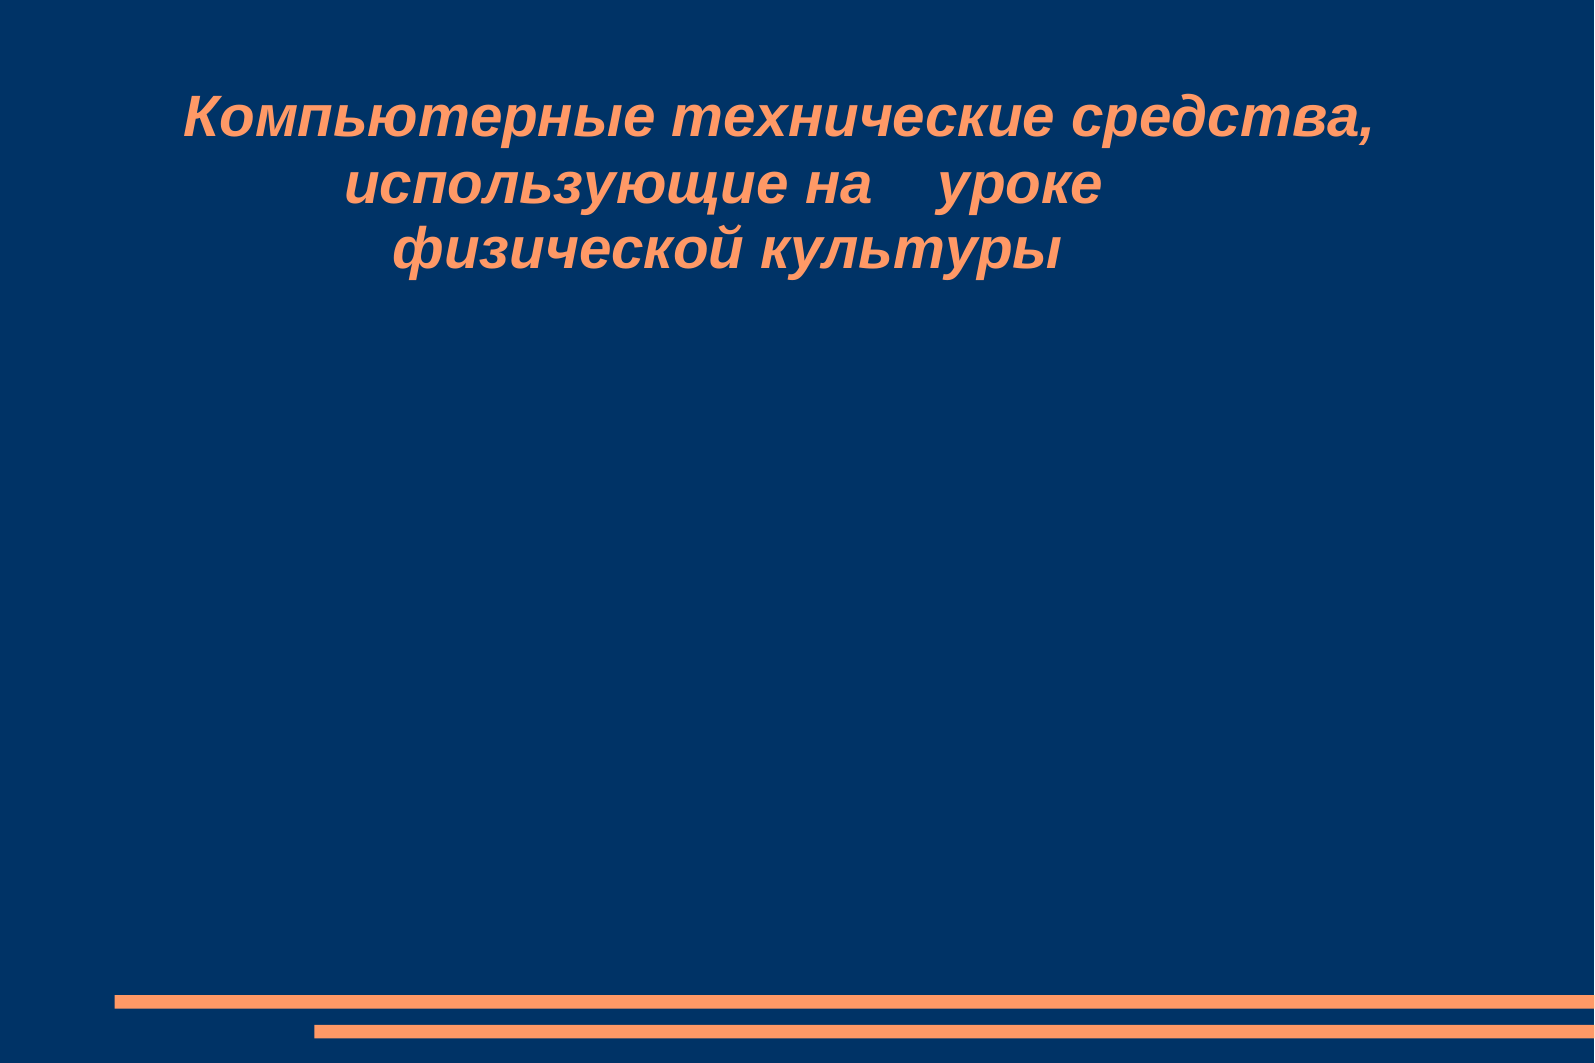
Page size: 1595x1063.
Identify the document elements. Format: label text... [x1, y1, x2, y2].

title Компьютерные технические средства, использующие на уроке физической культуры [146, 60, 1477, 296]
